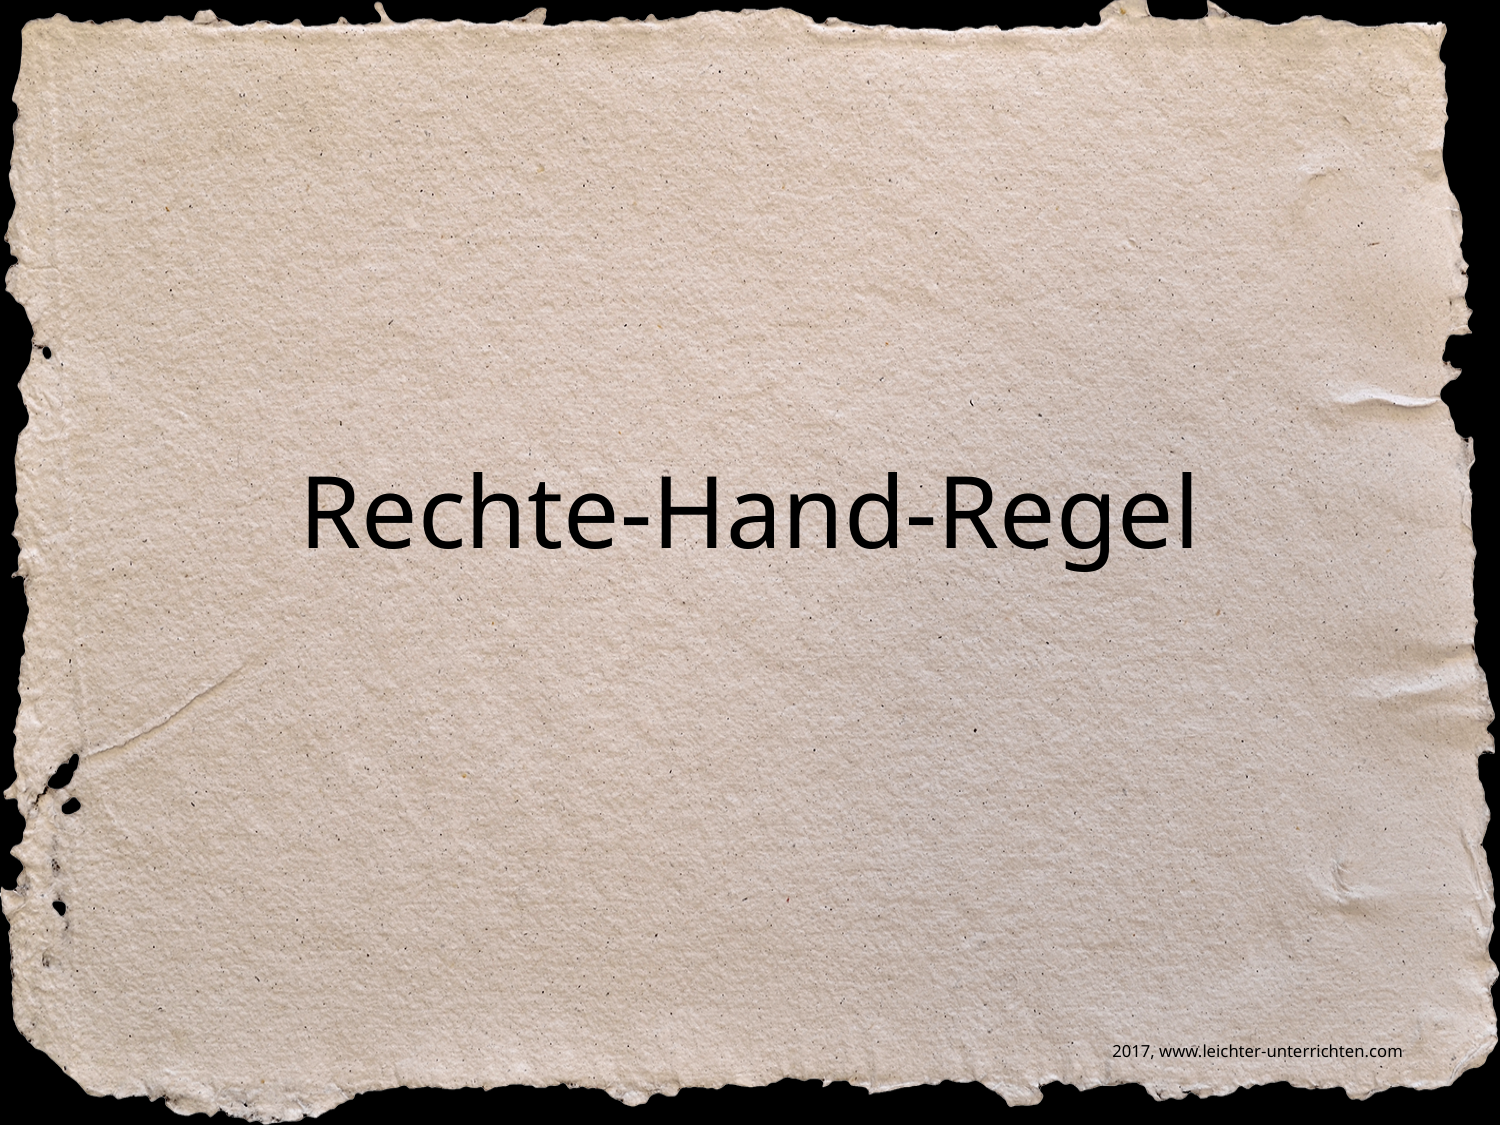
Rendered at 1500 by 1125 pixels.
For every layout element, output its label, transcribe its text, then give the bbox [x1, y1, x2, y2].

picture [0, 0, 1500, 1125]
title Rechte-Hand-Regel [112, 184, 1388, 576]
